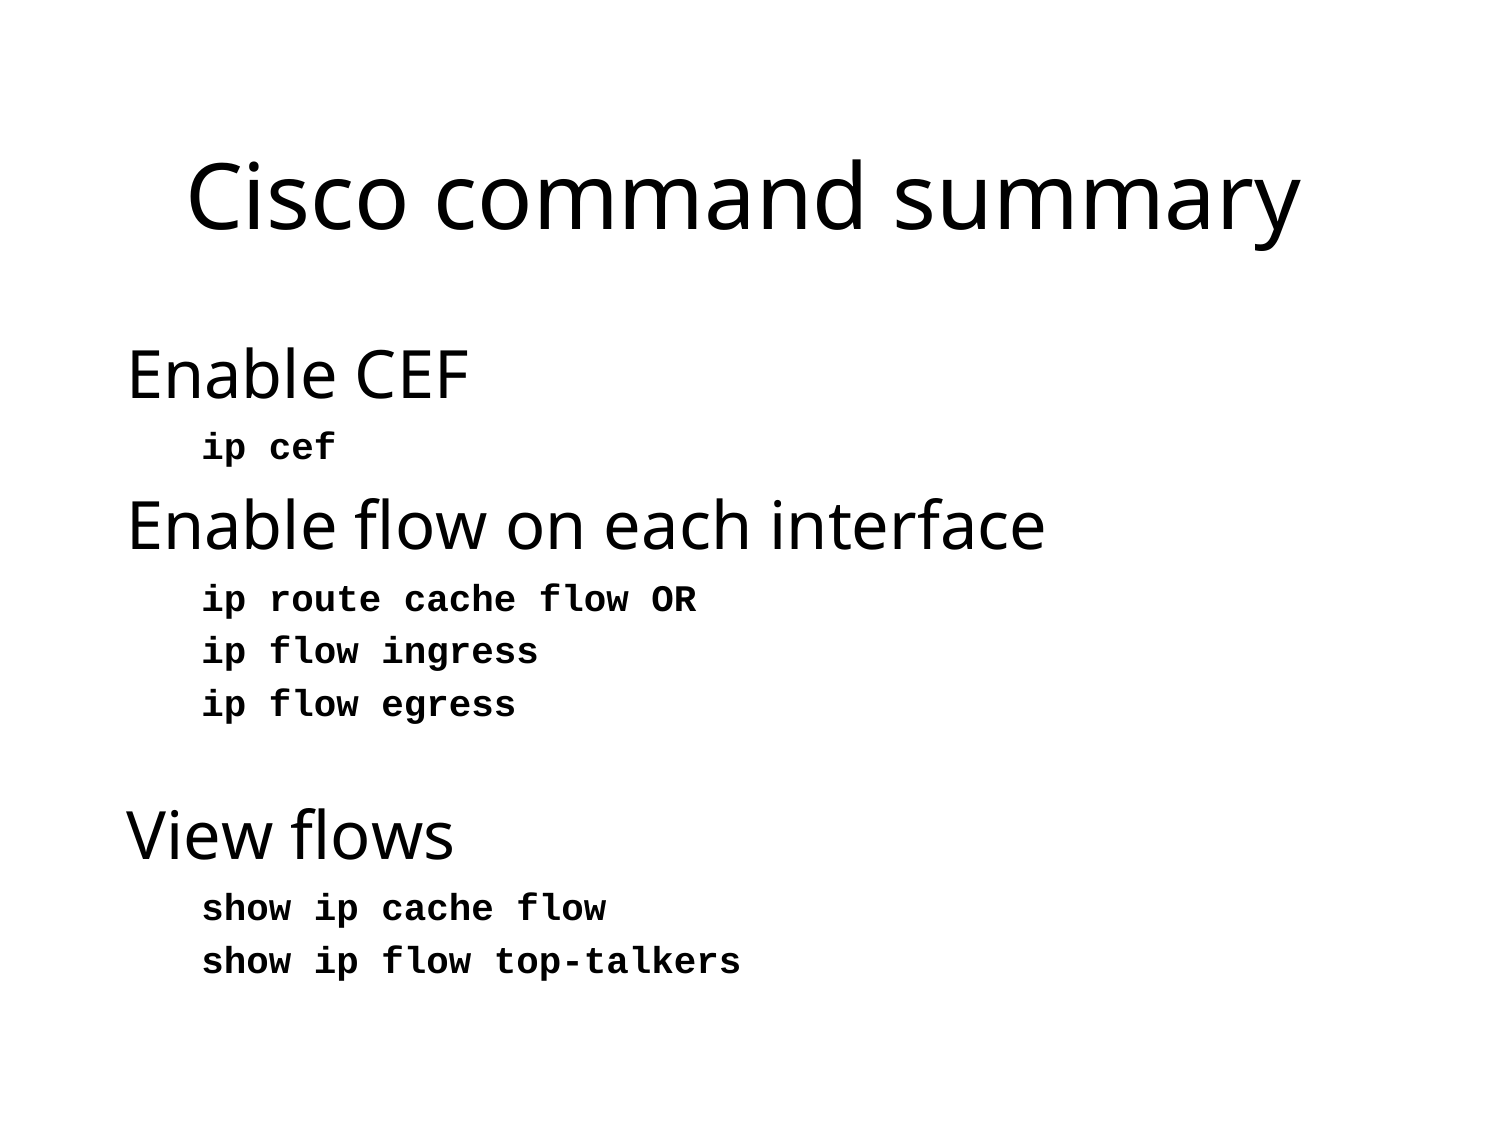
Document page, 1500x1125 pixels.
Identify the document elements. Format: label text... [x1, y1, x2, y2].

title Cisco command summary [112, 62, 1388, 324]
list Enable CEF ip cef Enable flow on each interface ip route cache flow OR ip flow ingress ip flow egress View flows show ip cache flow show ip flow top-talkers [112, 324, 1388, 1011]
